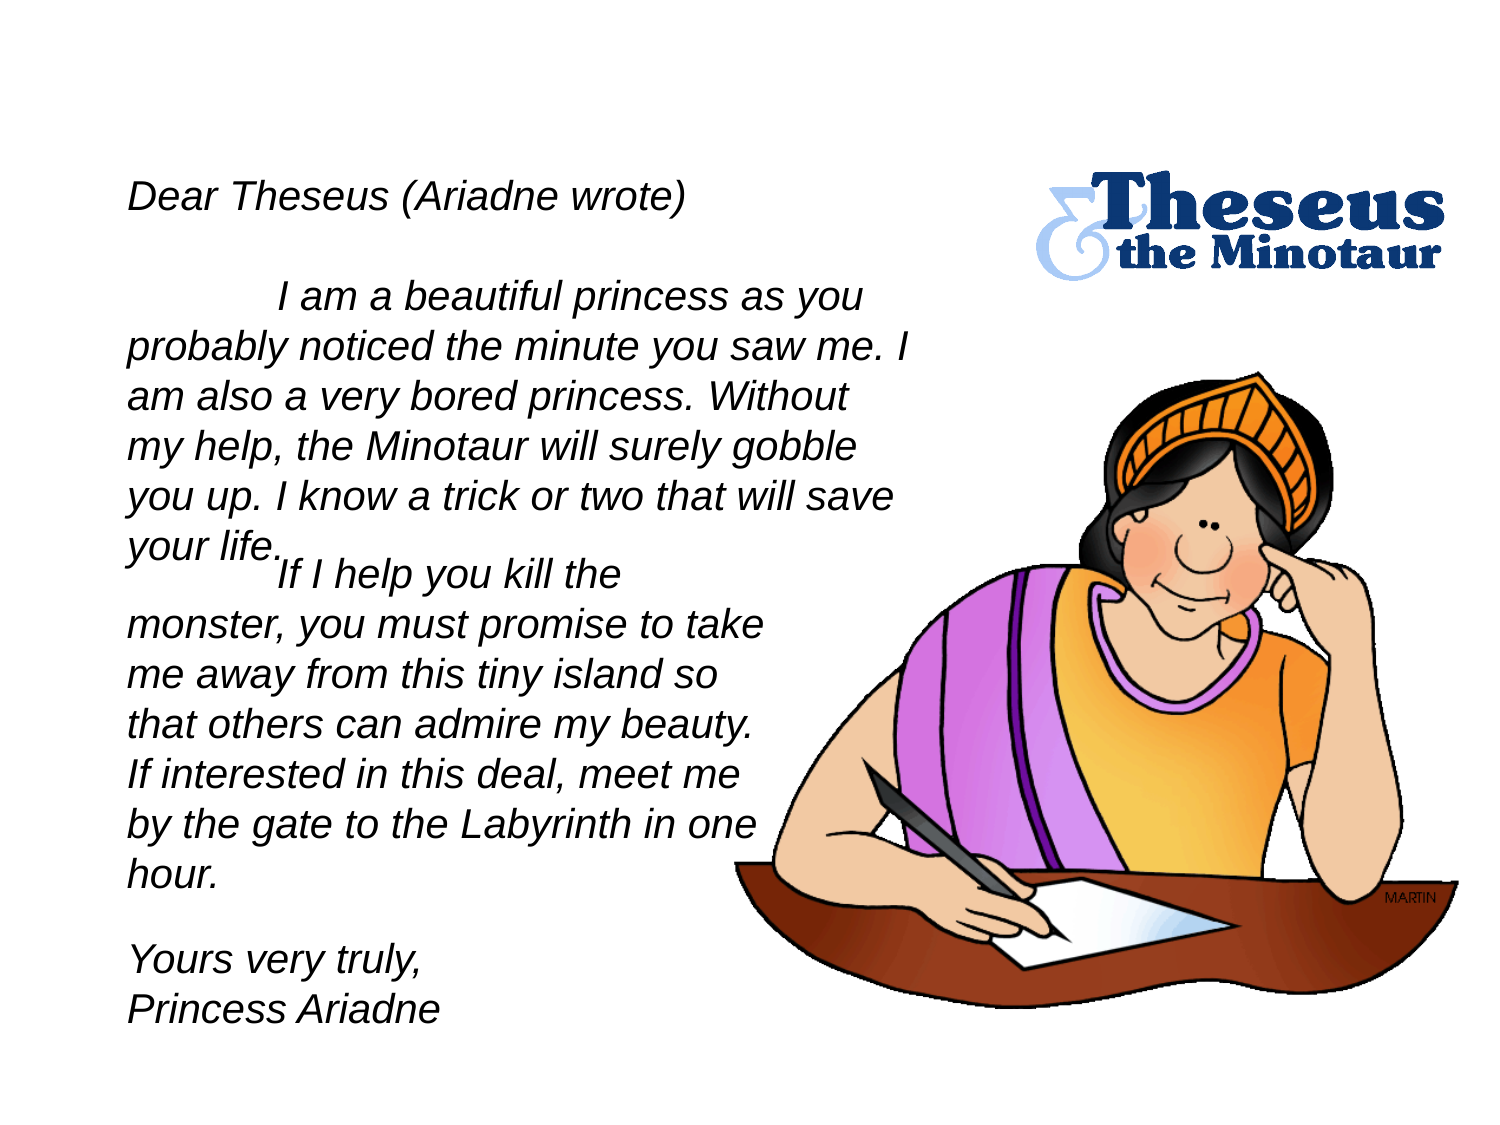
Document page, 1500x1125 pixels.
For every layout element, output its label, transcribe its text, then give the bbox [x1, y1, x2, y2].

text_box If I help you kill the monster, you must promise to take me away from this tiny island so that others can admire my beauty. If interested in this deal, meet me by the gate to the Labyrinth in one hour. Yours very truly, Princess Ariadne [76, 538, 786, 1090]
text_box Dear Theseus (Ariadne wrote) I am a beautiful princess as you probably noticed the minute you saw me. I am also a very bored princess. Without my help, the Minotaur will surely gobble you up. I know a trick or two that will save your life. [76, 160, 928, 538]
picture [714, 337, 1479, 1021]
picture [1033, 148, 1447, 296]
